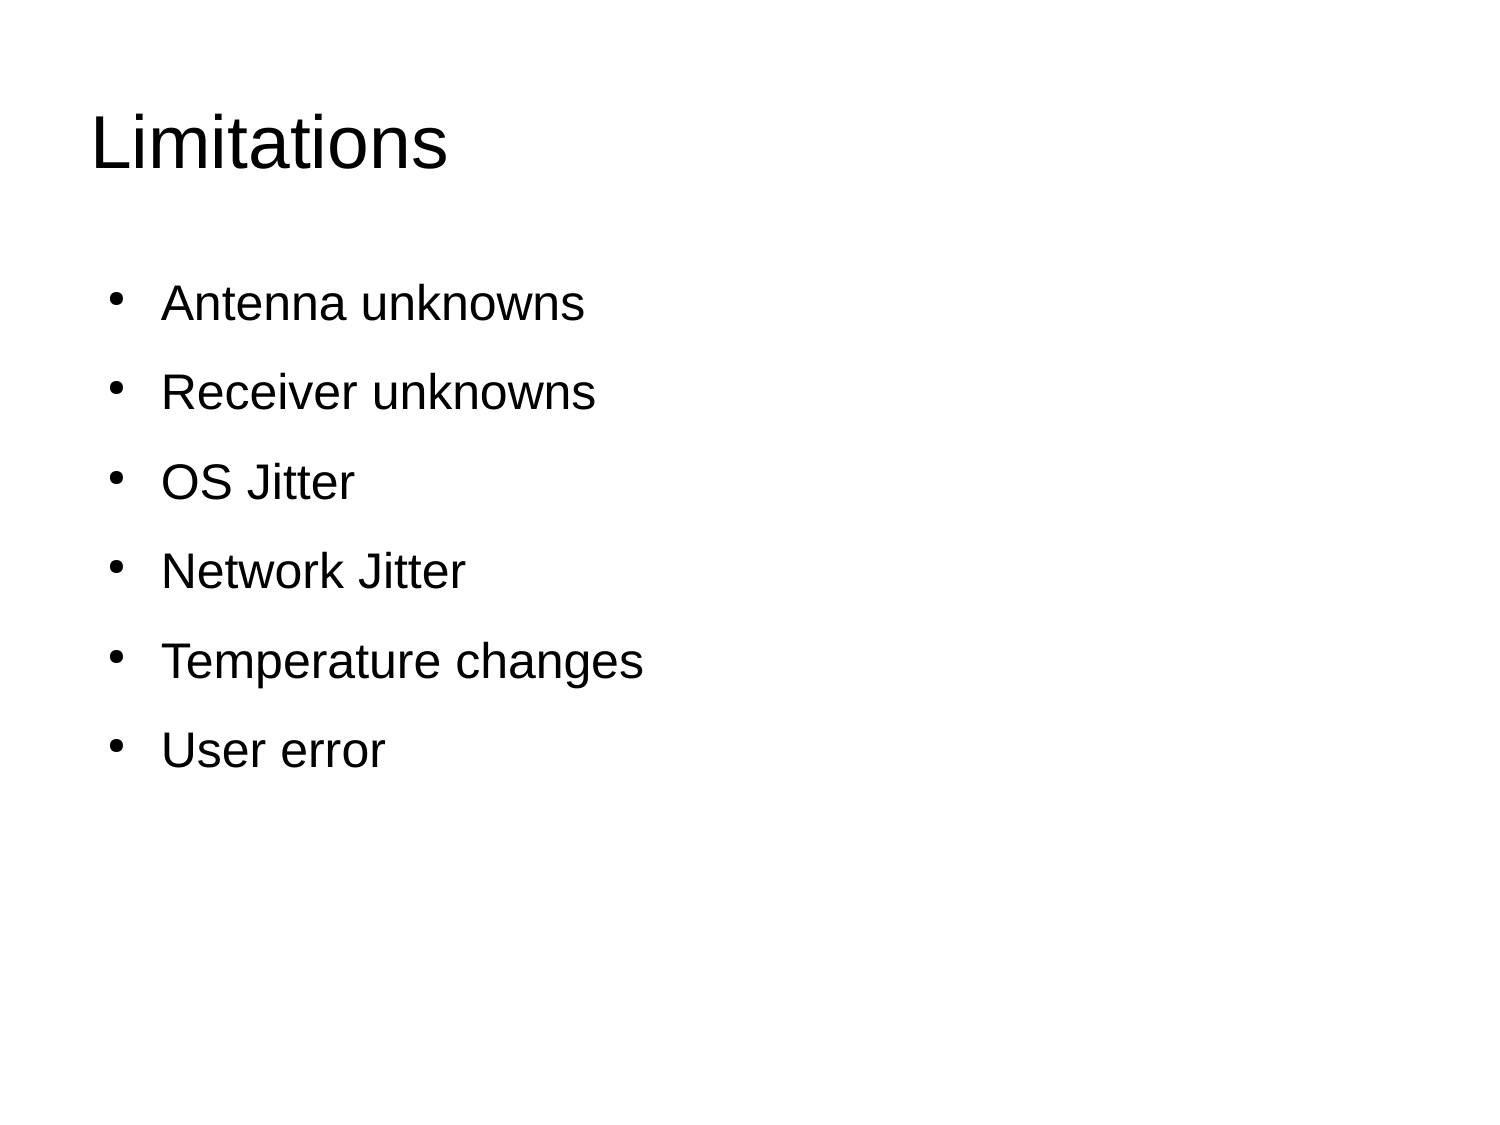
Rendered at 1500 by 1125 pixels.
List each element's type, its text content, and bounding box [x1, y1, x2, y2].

list Antenna unknowns Receiver unknowns OS Jitter Network Jitter Temperature changes User error [75, 262, 1425, 1005]
title Limitations [75, 45, 1425, 233]
